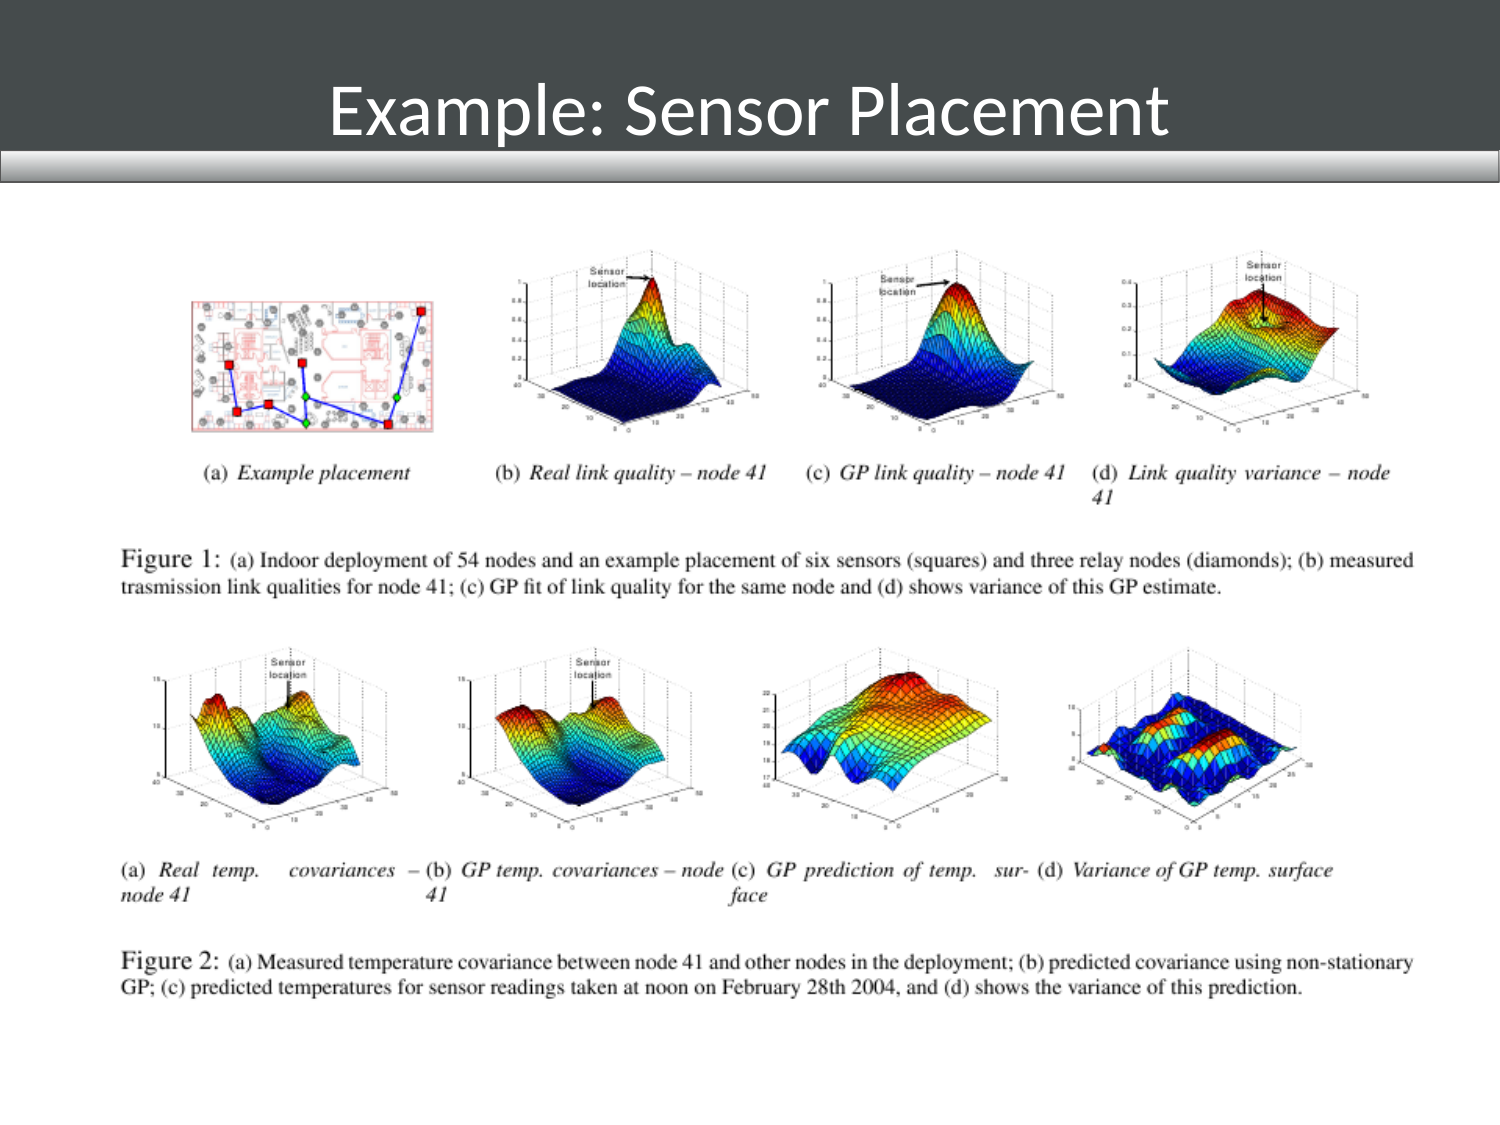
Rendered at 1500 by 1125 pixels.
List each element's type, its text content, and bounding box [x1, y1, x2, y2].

picture [40, 228, 1463, 1013]
title Example: Sensor Placement [137, 0, 1363, 158]
